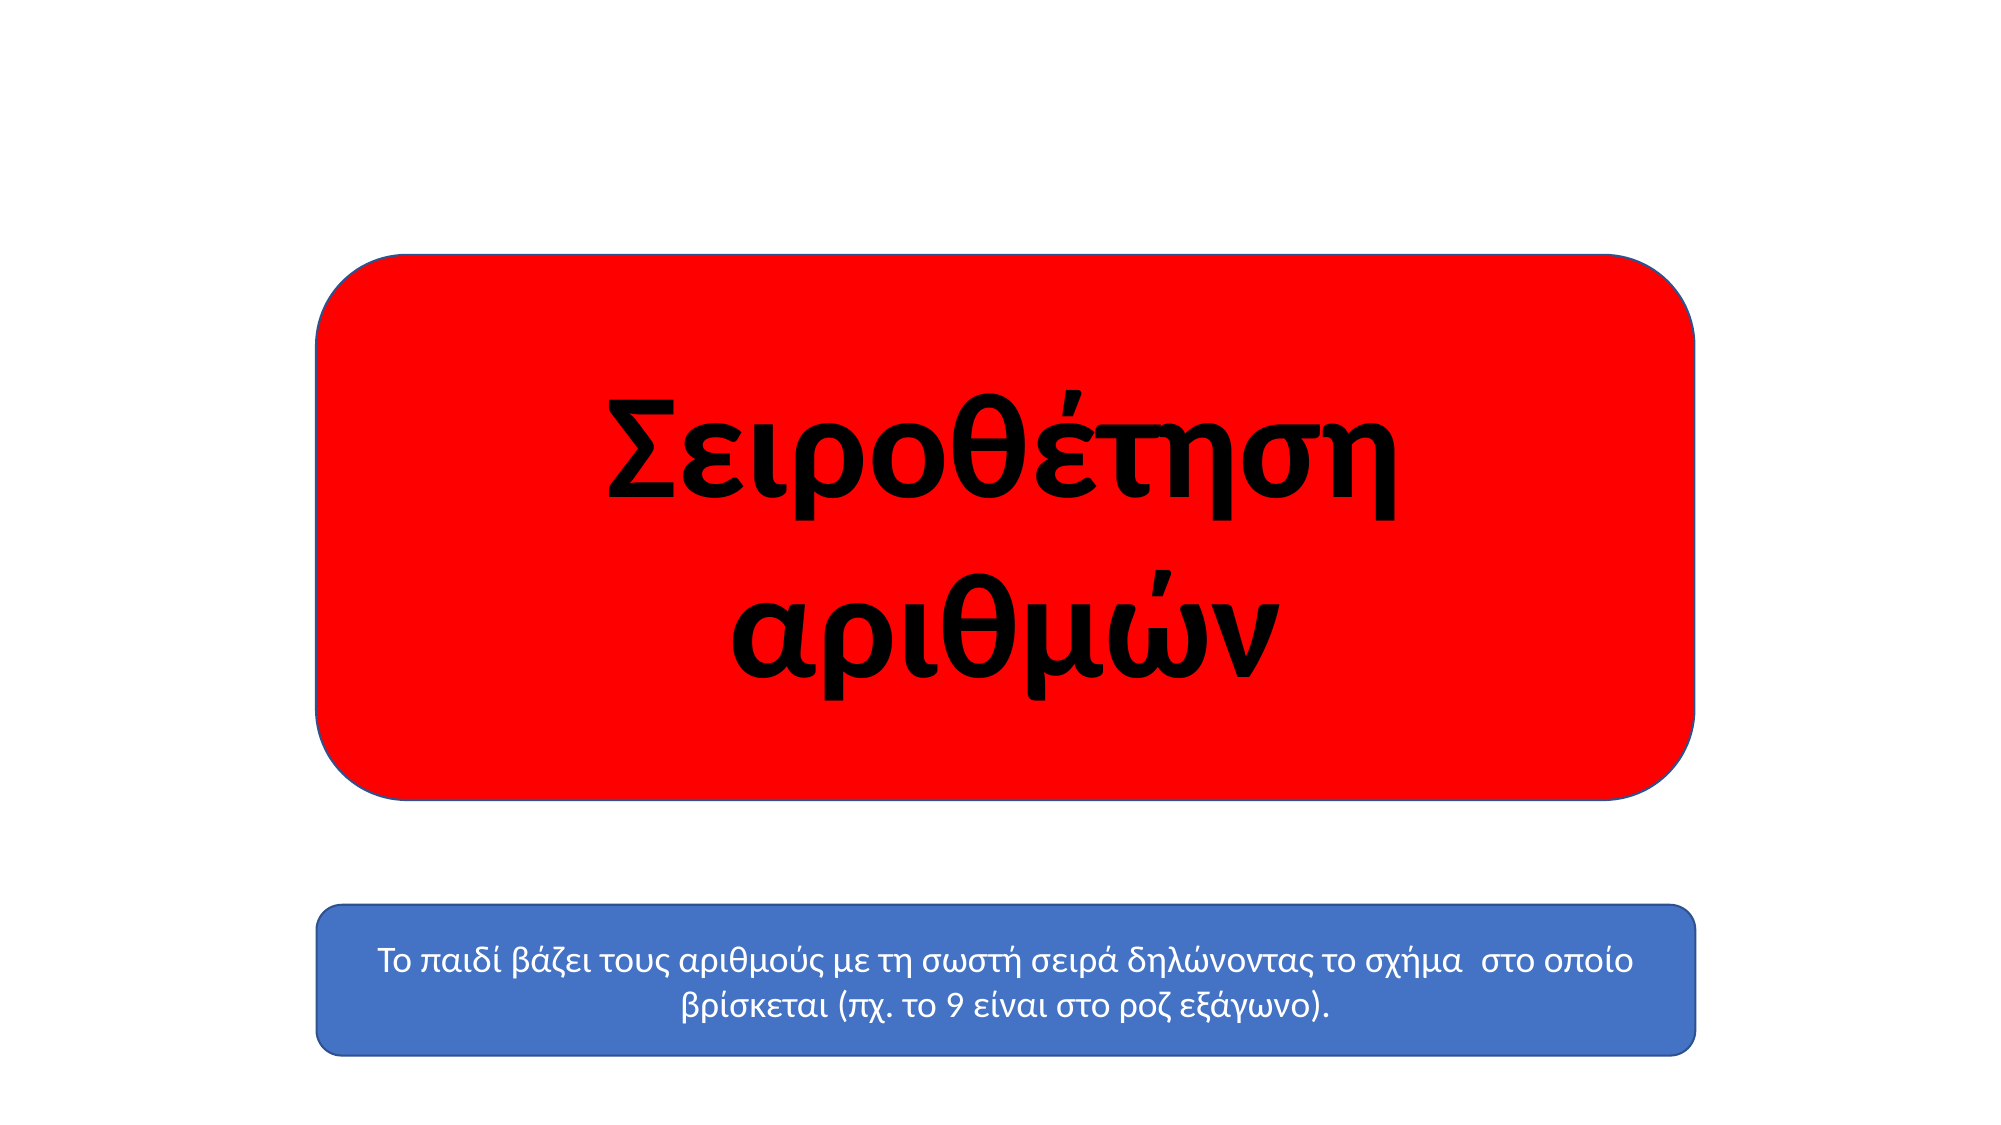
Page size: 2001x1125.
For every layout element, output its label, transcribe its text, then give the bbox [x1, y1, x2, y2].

text_box Σειροθέτηση αριθμών [316, 254, 1695, 801]
text_box Το παιδί βάζει τους αριθμούς με τη σωστή σειρά δηλώνοντας το σχήμα στο οποίο βρίσκεται (πχ. το 9 είναι στο ροζ εξάγωνο). [316, 904, 1696, 1056]
